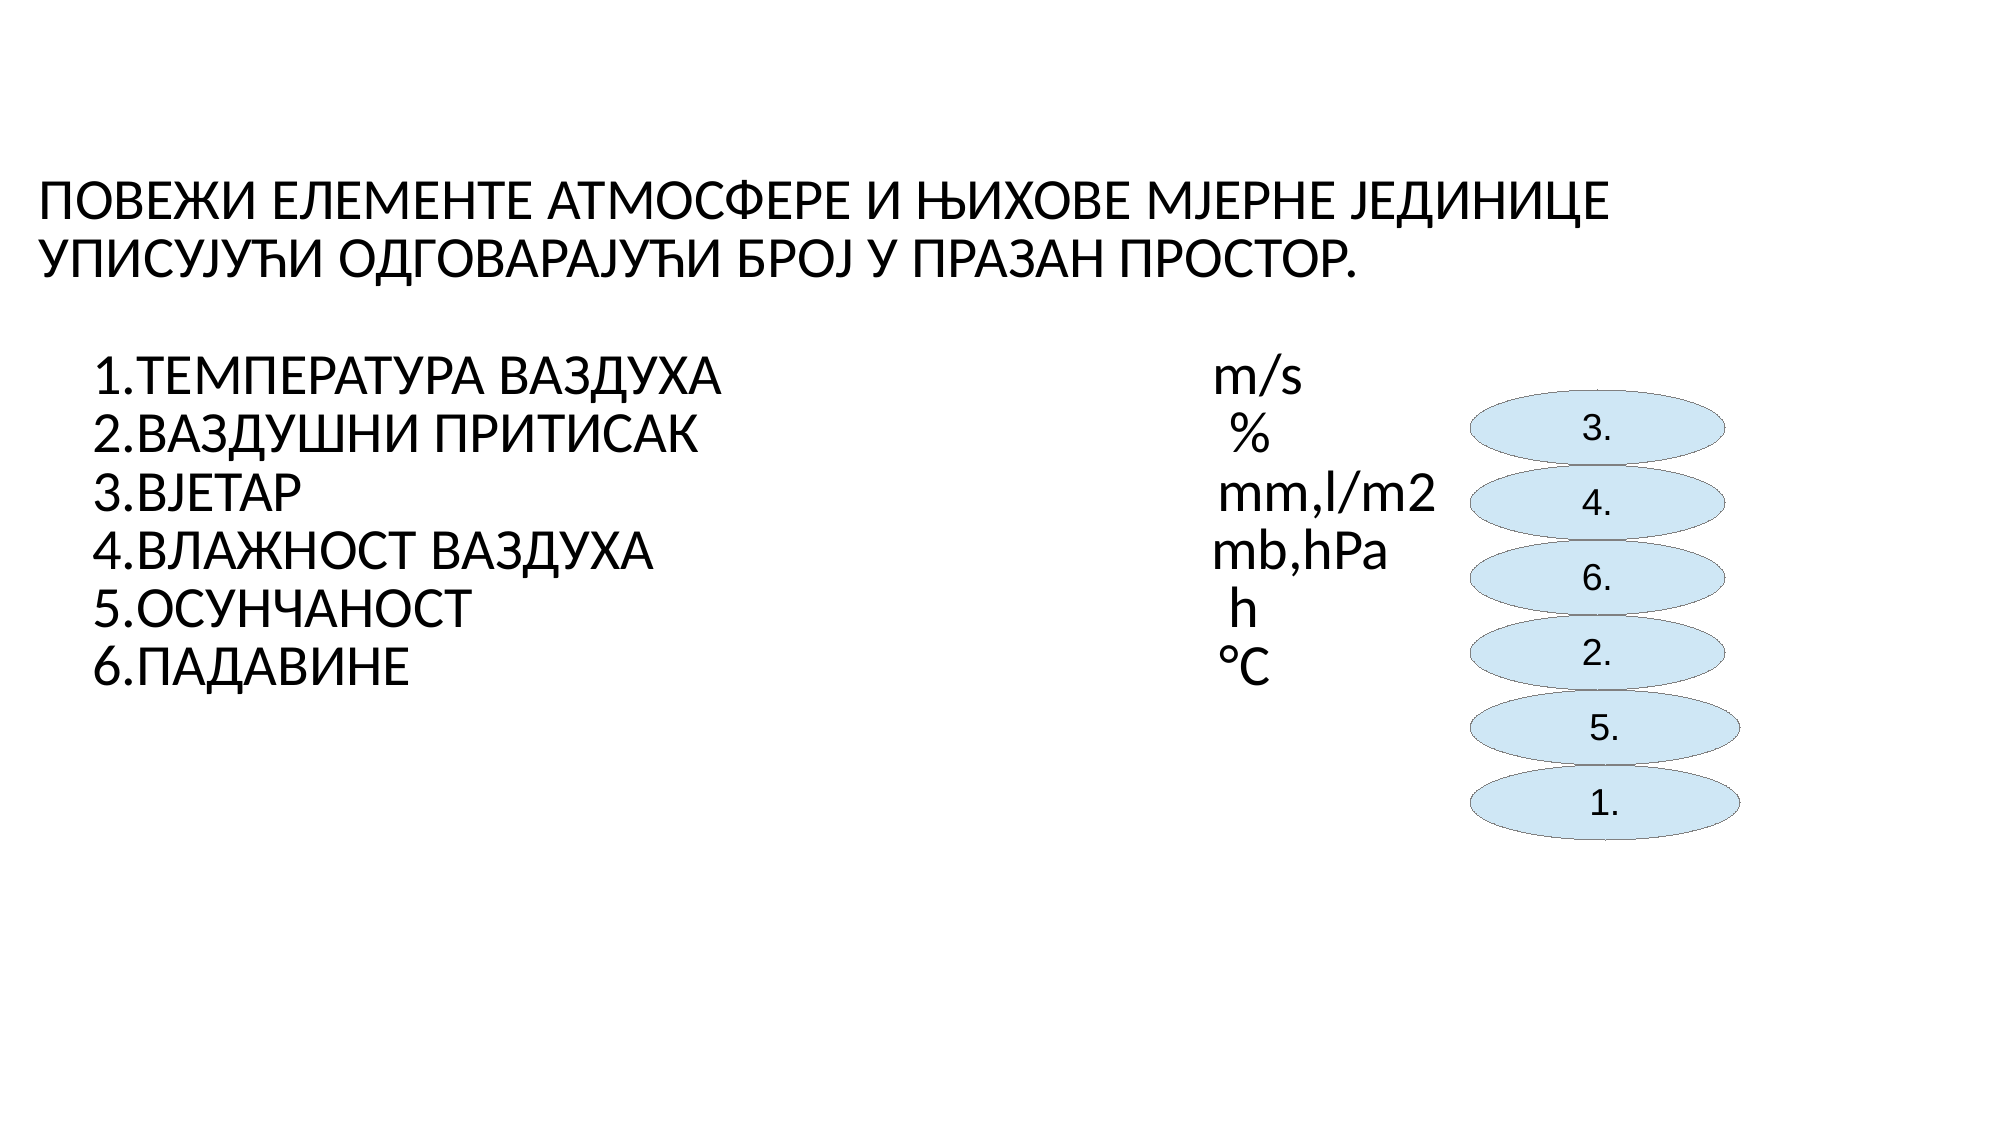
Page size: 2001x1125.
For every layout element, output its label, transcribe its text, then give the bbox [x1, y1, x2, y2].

text_box 6. [1470, 540, 1726, 616]
text_box 2. [1470, 615, 1726, 691]
text_box 4. [1470, 465, 1726, 541]
text_box 1. [1470, 765, 1741, 841]
text_box 5. [1470, 690, 1741, 766]
text_box ПОВЕЖИ ЕЛЕМЕНТЕ АТМОСФЕРЕ И ЊИХОВЕ МЈЕРНЕ ЈЕДИНИЦЕ УПИСУЈУЋИ ОДГОВАРАЈУЋИ БРОЈ У ПРАЗАН ПРОСТОР. 1.ТЕМПЕРАТУРА ВАЗДУХА m/s 2.ВАЗДУШНИ ПРИТИСАК % 3.ВЈЕТАР mm,l/m2 4.ВЛАЖНОСТ ВАЗДУХА mb,hPa 5.ОСУНЧАНОСТ h 6.ПАДАВИНЕ °C [24, 168, 1778, 708]
text_box 3. [1470, 389, 1726, 466]
